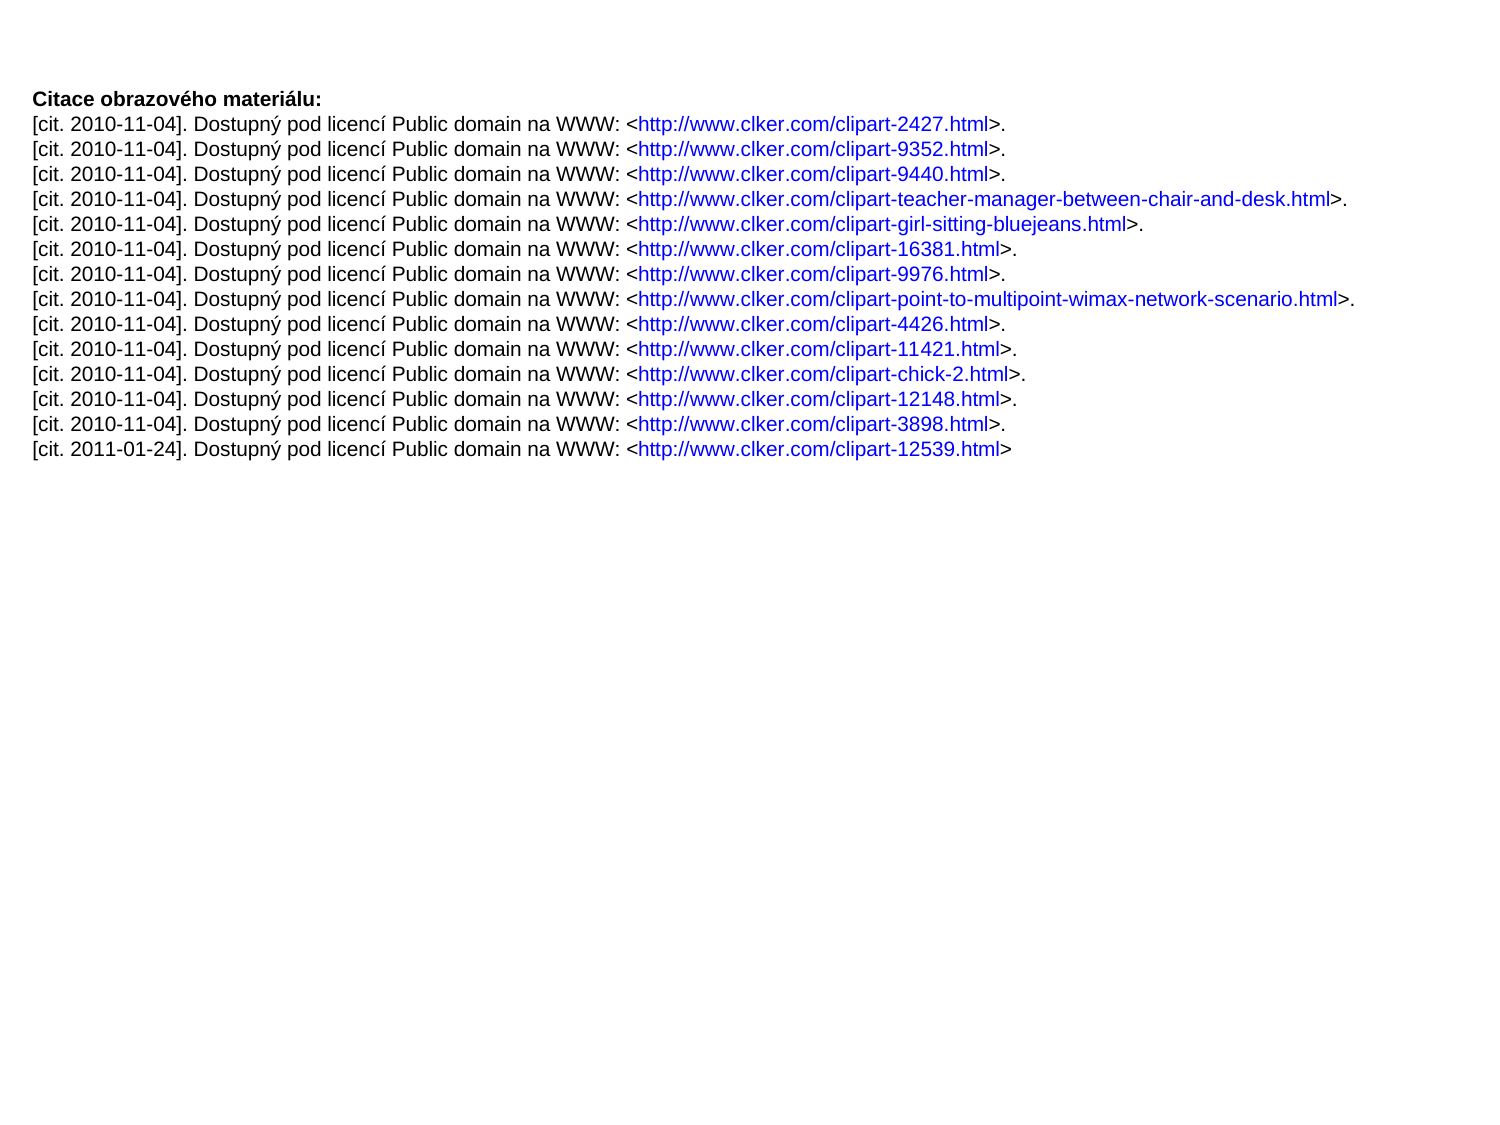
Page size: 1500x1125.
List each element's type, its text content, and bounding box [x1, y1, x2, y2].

text_box Citace obrazového materiálu: [cit. 2010-11-04]. Dostupný pod licencí Public domain na WWW: <http://www.clker.com/clipart-2427.html>. [cit. 2010-11-04]. Dostupný pod licencí Public domain na WWW: <http://www.clker.com/clipart-9352.html>. [cit. 2010-11-04]. Dostupný pod licencí Public domain na WWW: <http://www.clker.com/clipart-9440.html>. [cit. 2010-11-04]. Dostupný pod licencí Public domain na WWW: <http://www.clker.com/clipart-teacher-manager-between-chair-and-desk.html>. [cit. 2010-11-04]. Dostupný pod licencí Public domain na WWW: <http://www.clker.com/clipart-girl-sitting-bluejeans.html>. [cit. 2010-11-04]. Dostupný pod licencí Public domain na WWW: <http://www.clker.com/clipart-16381.html>. [cit. 2010-11-04]. Dostupný pod licencí Public domain na WWW: <http://www.clker.com/clipart-9976.html>. [cit. 2010-11-04]. Dostupný pod licencí Public domain na WWW: <http://www.clker.com/clipart-point-to-multipoint-wimax-network-scenario.html>. [cit. 2010-11-04]. Dostupný pod licencí Public domain na WWW: <http://www.clker.com/clipart-4426.html>. [cit. 2010-11-04]. Dostupný pod licencí Public domain na WWW: <http://www.clker.com/clipart-11421.html>. [cit. 2010-11-04]. Dostupný pod licencí Public domain na WWW: <http://www.clker.com/clipart-chick-2.html>. [cit. 2010-11-04]. Dostupný pod licencí Public domain na WWW: <http://www.clker.com/clipart-12148.html>. [cit. 2010-11-04]. Dostupný pod licencí Public domain na WWW: <http://www.clker.com/clipart-3898.html>. [cit. 2011-01-24]. Dostupný pod licencí Public domain na WWW: <http://www.clker.com/clipart-12539.html> [17, 78, 1471, 469]
